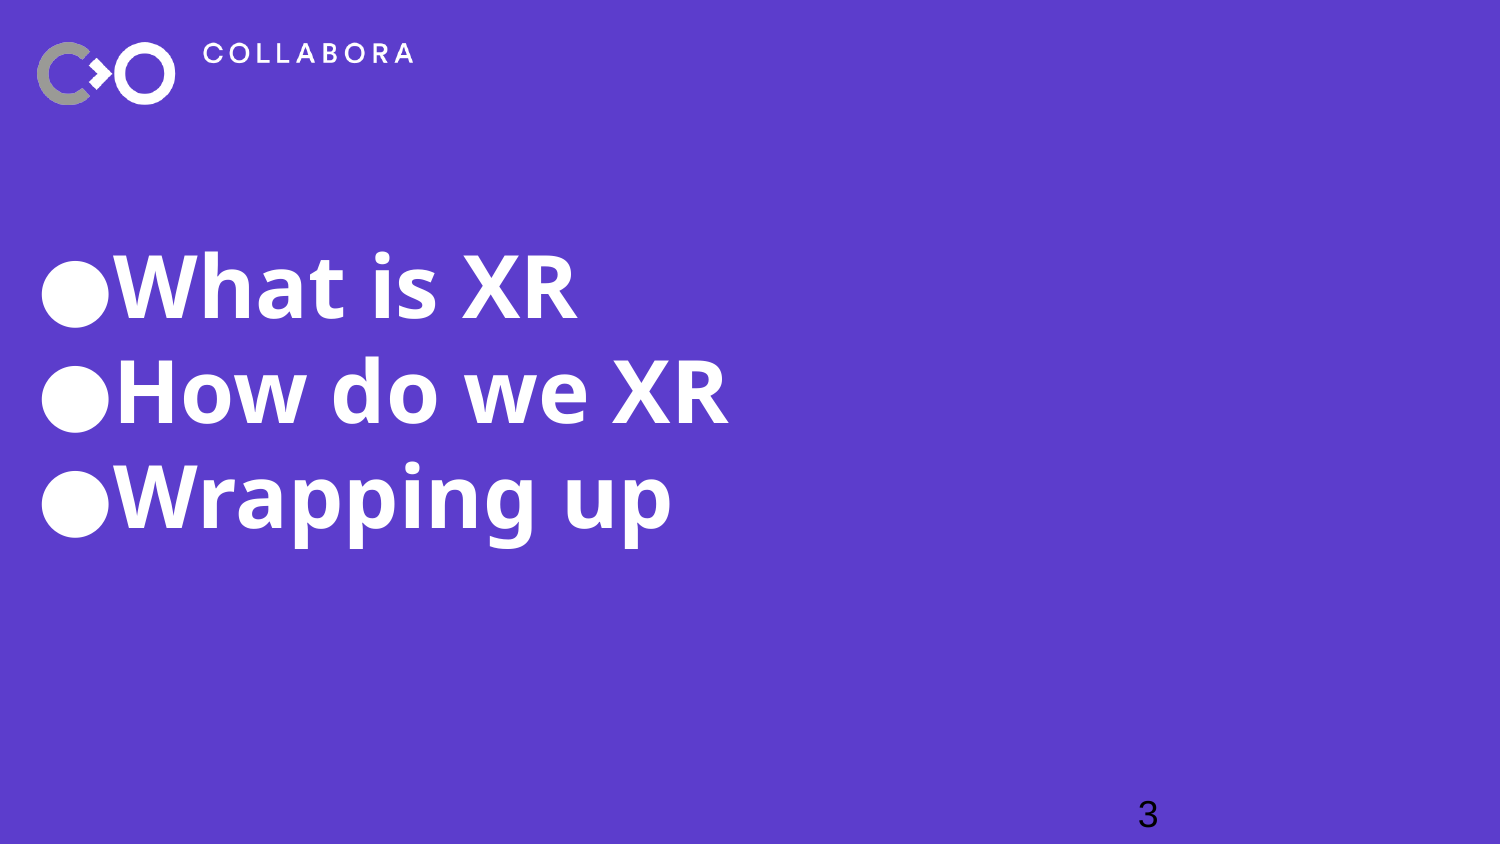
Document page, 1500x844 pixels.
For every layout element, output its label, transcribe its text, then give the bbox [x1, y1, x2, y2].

picture [37, 42, 413, 105]
text_box What is XR How do we XR Wrapping up [37, 286, 1388, 490]
